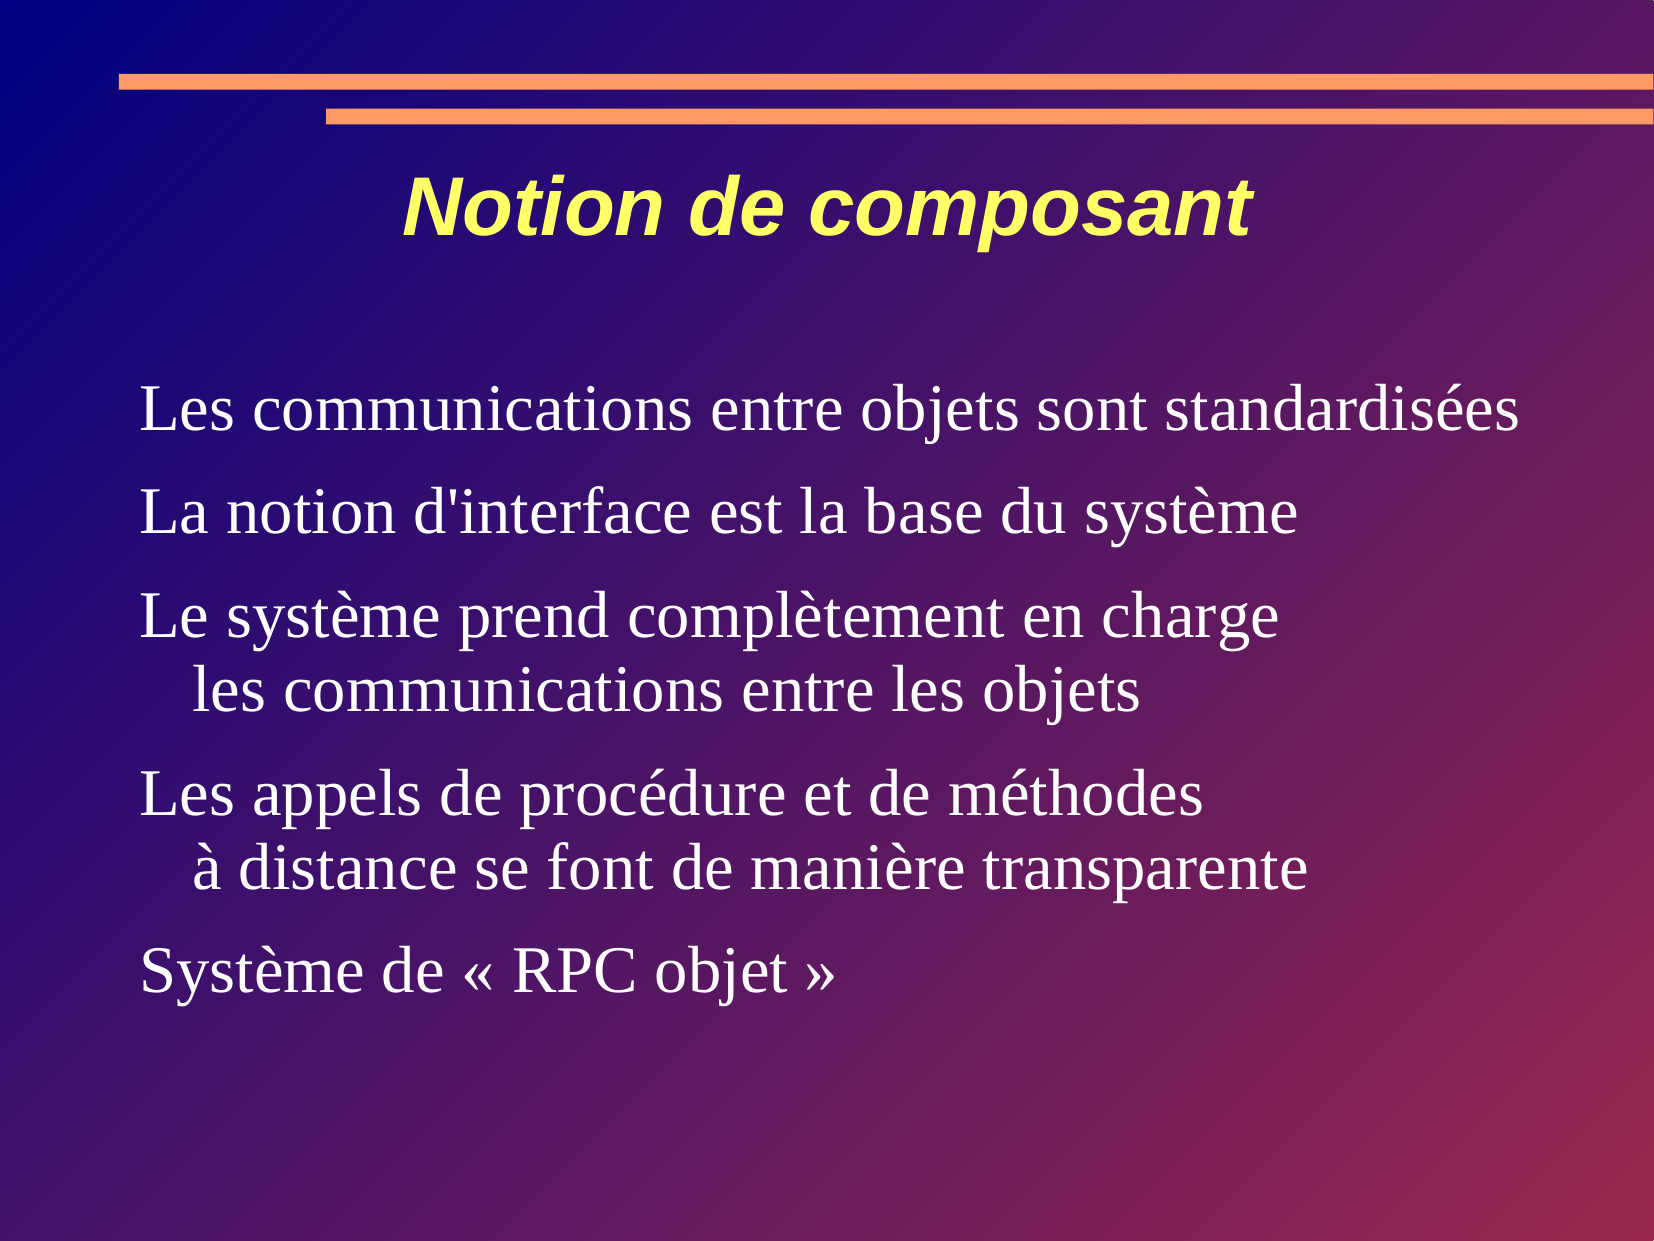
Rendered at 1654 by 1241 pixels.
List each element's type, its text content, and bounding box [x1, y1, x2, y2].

title Notion de composant [121, 102, 1534, 311]
list Les communications entre objets sont standardisées La notion d'interface est la base du système Le système prend complètement en charge les communications entre les objets Les appels de procédure et de méthodes à distance se font de manière transparente Système de « RPC objet » [121, 370, 1582, 1102]
